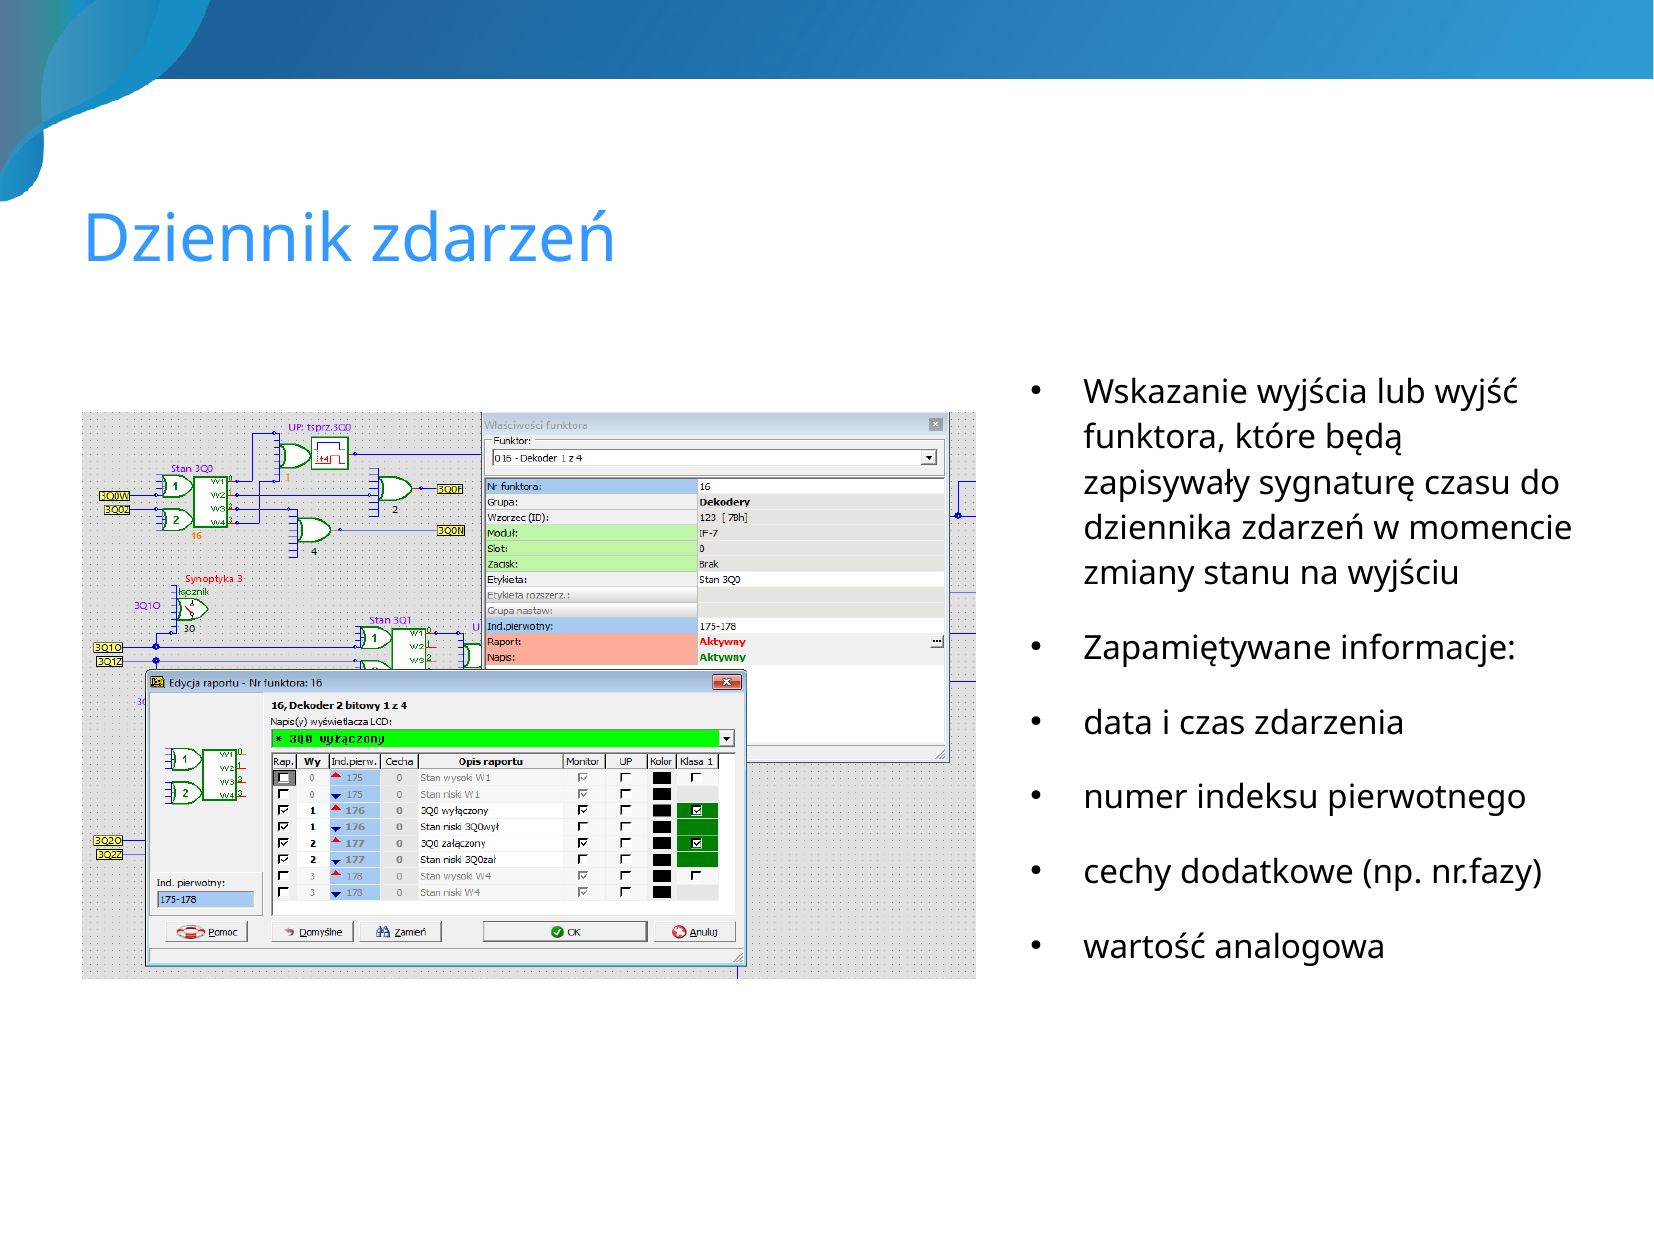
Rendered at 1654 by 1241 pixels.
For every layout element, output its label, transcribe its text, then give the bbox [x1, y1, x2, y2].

list Wskazanie wyjścia lub wyjść funktora, które będą zapisywały sygnaturę czasu do dziennika zdarzeń w momencie zmiany stanu na wyjściu Zapamiętywane informacje: data i czas zdarzenia numer indeksu pierwotnego cechy dodatkowe (np. nr.fazy) wartość analogowa [1012, 368, 1576, 1088]
picture [0, 0, 1654, 1241]
title Dziennik zdarzeń [82, 132, 1571, 340]
